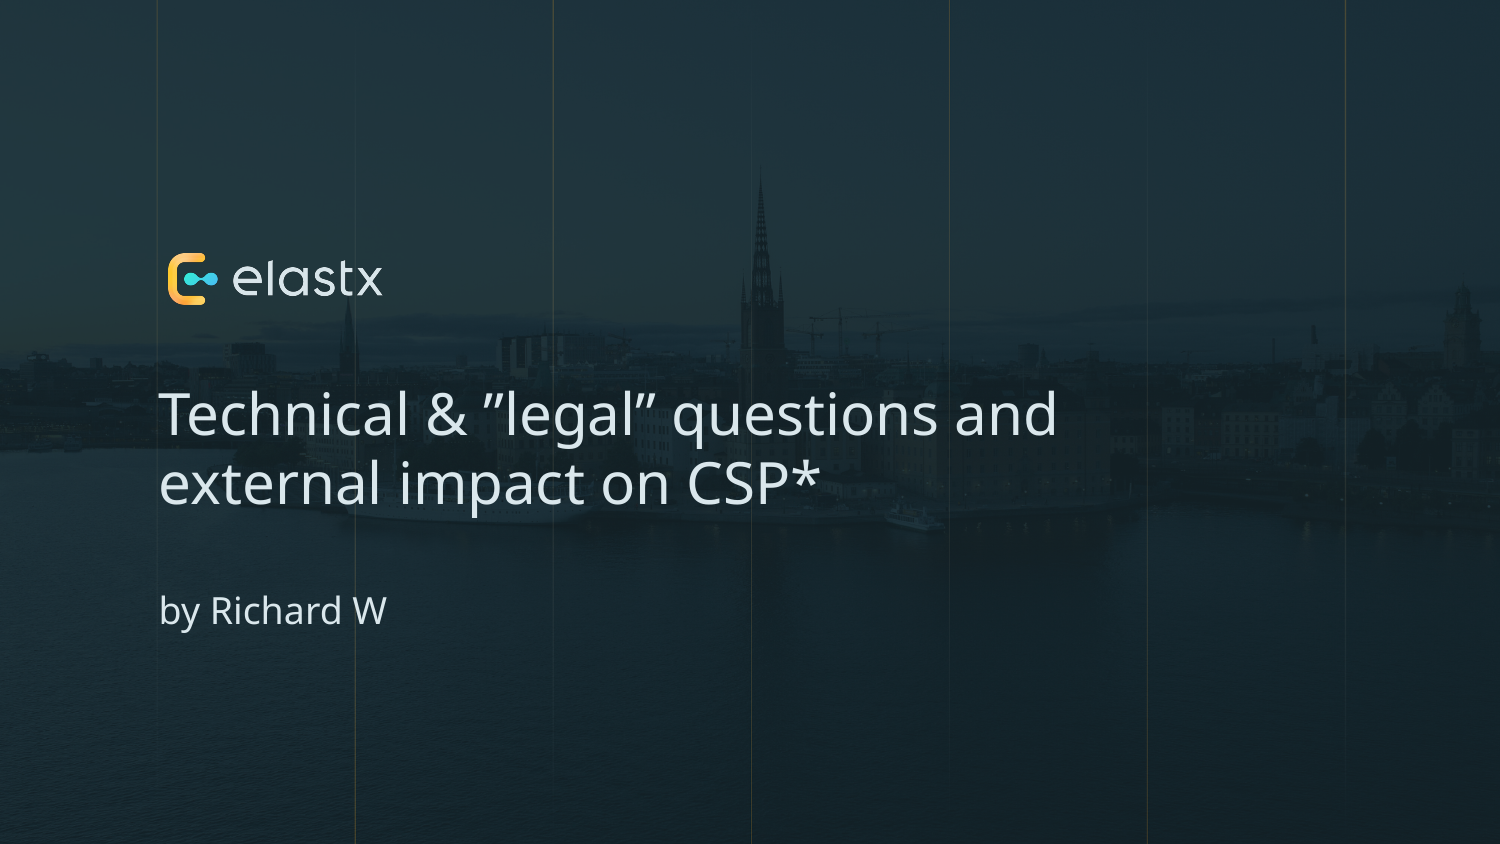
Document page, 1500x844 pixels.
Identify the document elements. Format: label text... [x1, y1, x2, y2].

picture [0, 0, 1500, 844]
text_box Technical & ”legal” questions and external impact on CSP* by Richard W [143, 361, 1211, 591]
